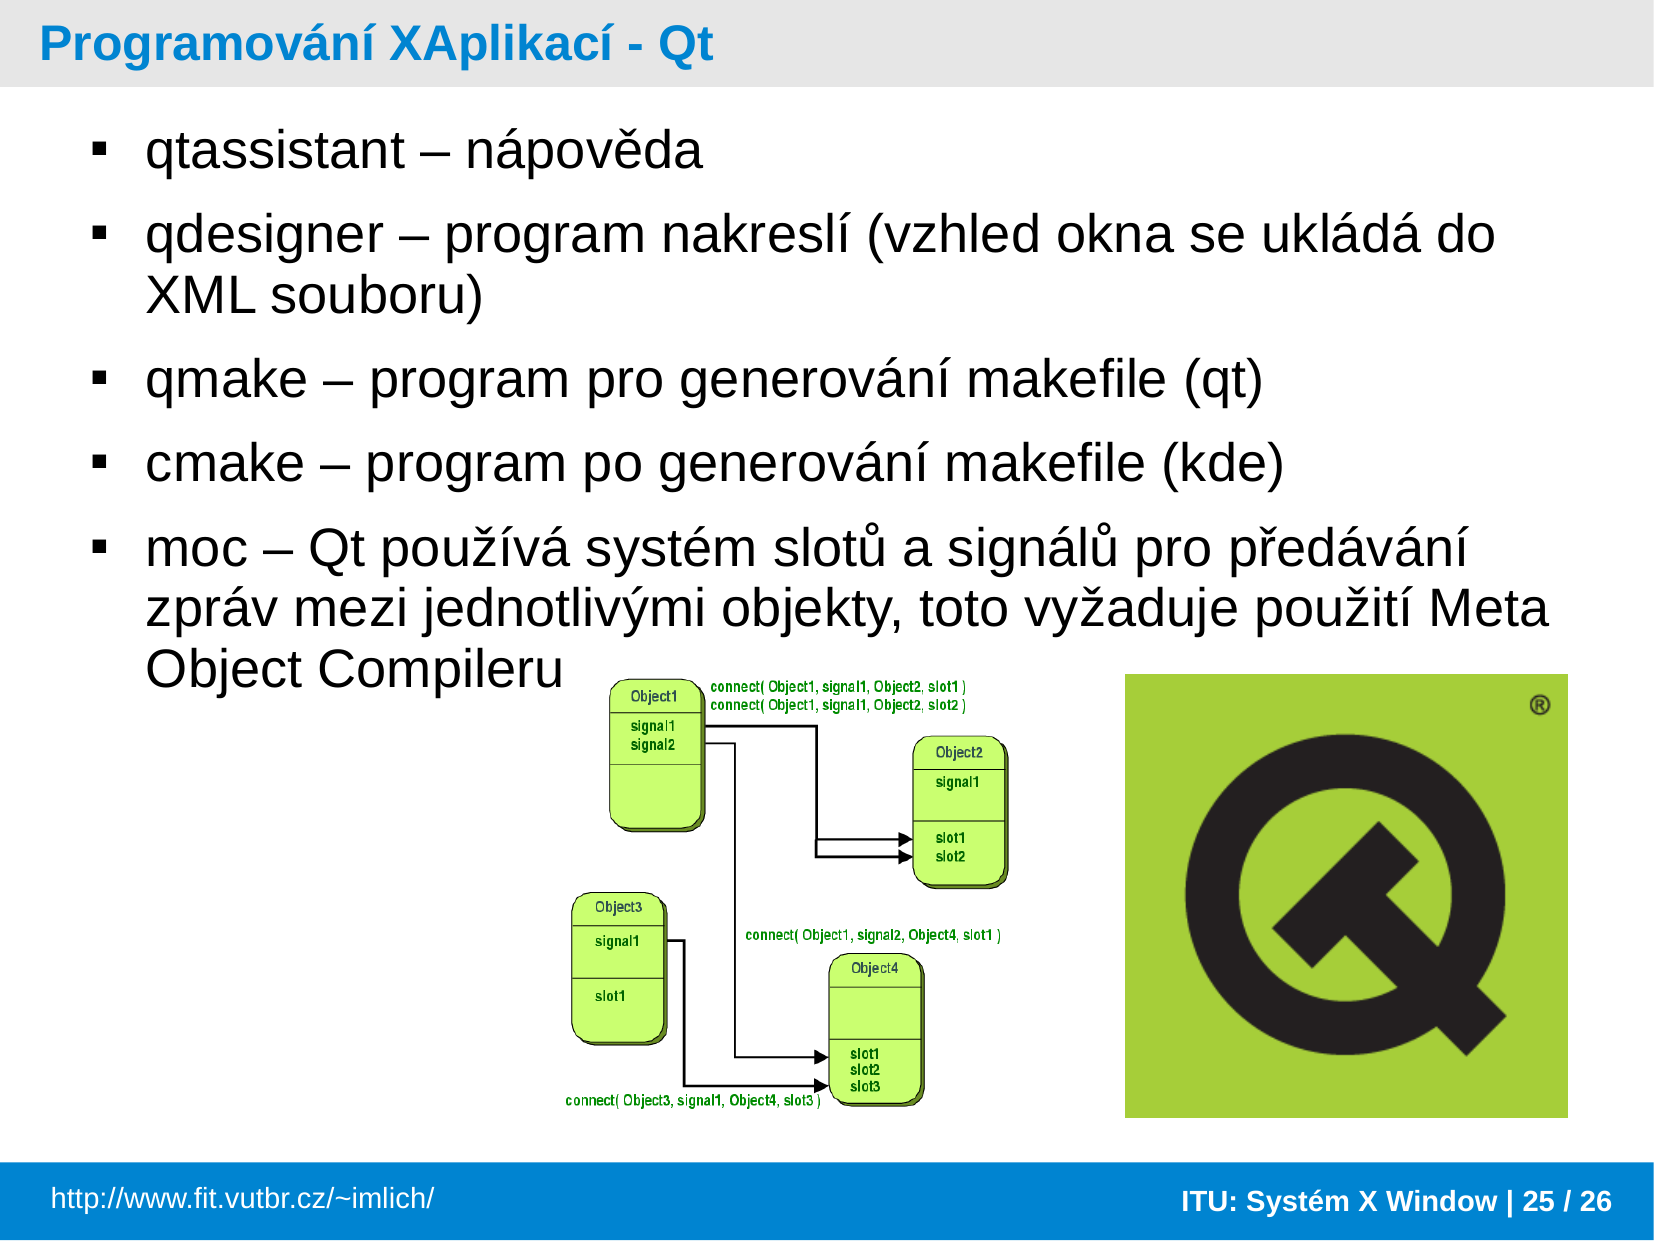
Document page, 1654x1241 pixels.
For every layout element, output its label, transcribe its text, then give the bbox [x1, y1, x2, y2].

title Programování XAplikací - Qt [39, 5, 1615, 81]
list qtassistant – nápověda qdesigner – program nakreslí (vzhled okna se ukládá do XML souboru) qmake – program pro generování makefile (qt) cmake – program po generování makefile (kde) moc – Qt používá systém slotů a signálů pro předávání zpráv mezi jednotlivými objekty, toto vyžaduje použití Meta Object Compileru [75, 119, 1564, 1111]
picture [1125, 674, 1568, 1118]
picture [562, 674, 1013, 1112]
